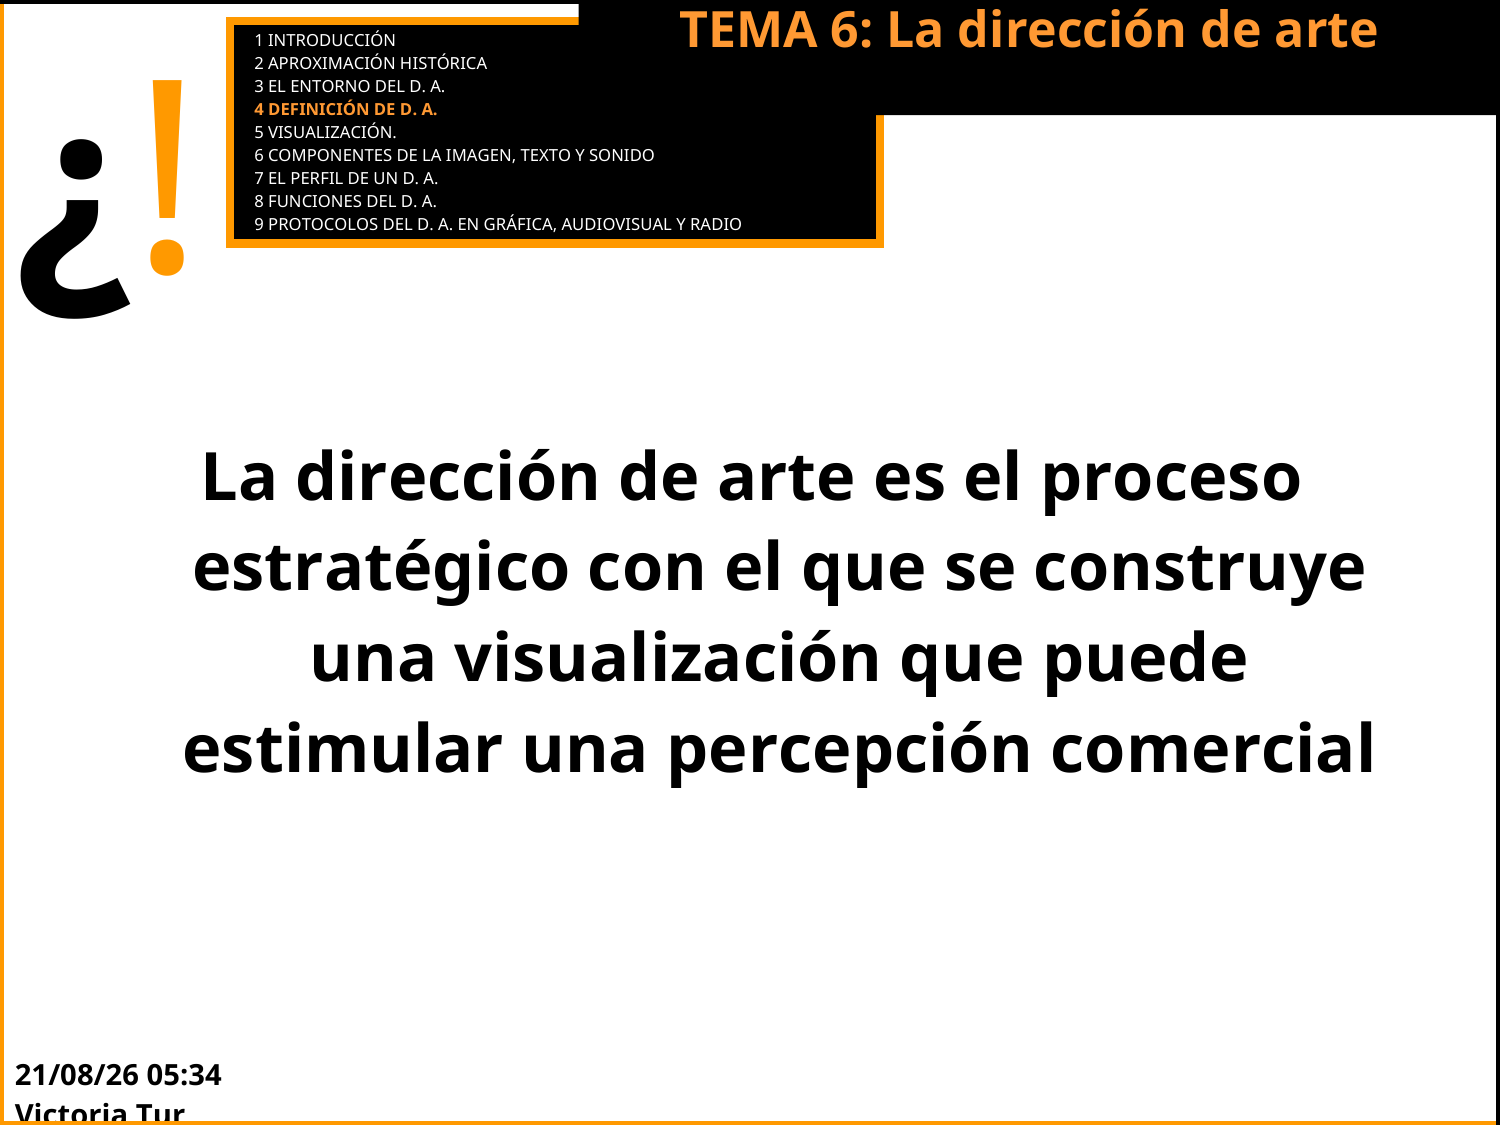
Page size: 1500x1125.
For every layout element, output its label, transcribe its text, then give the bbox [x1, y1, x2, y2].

text_box TEMA 6: La dirección de arte [578, 0, 1500, 116]
list La dirección de arte es el proceso estratégico con el que se construye una visualización que puede estimular una percepción comercial [76, 255, 1427, 998]
text_box 1 INTRODUCCIÓN 2 APROXIMACIÓN HISTÓRICA 3 EL ENTORNO DEL D. A. 4 DEFINICIÓN DE D. A. 5 VISUALIZACIÓN. 6 COMPONENTES DE LA IMAGEN, TEXTO Y SONIDO 7 EL PERFIL DE UN D. A. 8 FUNCIONES DEL D. A. 9 PROTOCOLOS DEL D. A. EN GRÁFICA, AUDIOVISUAL Y RADIO [230, 20, 880, 244]
